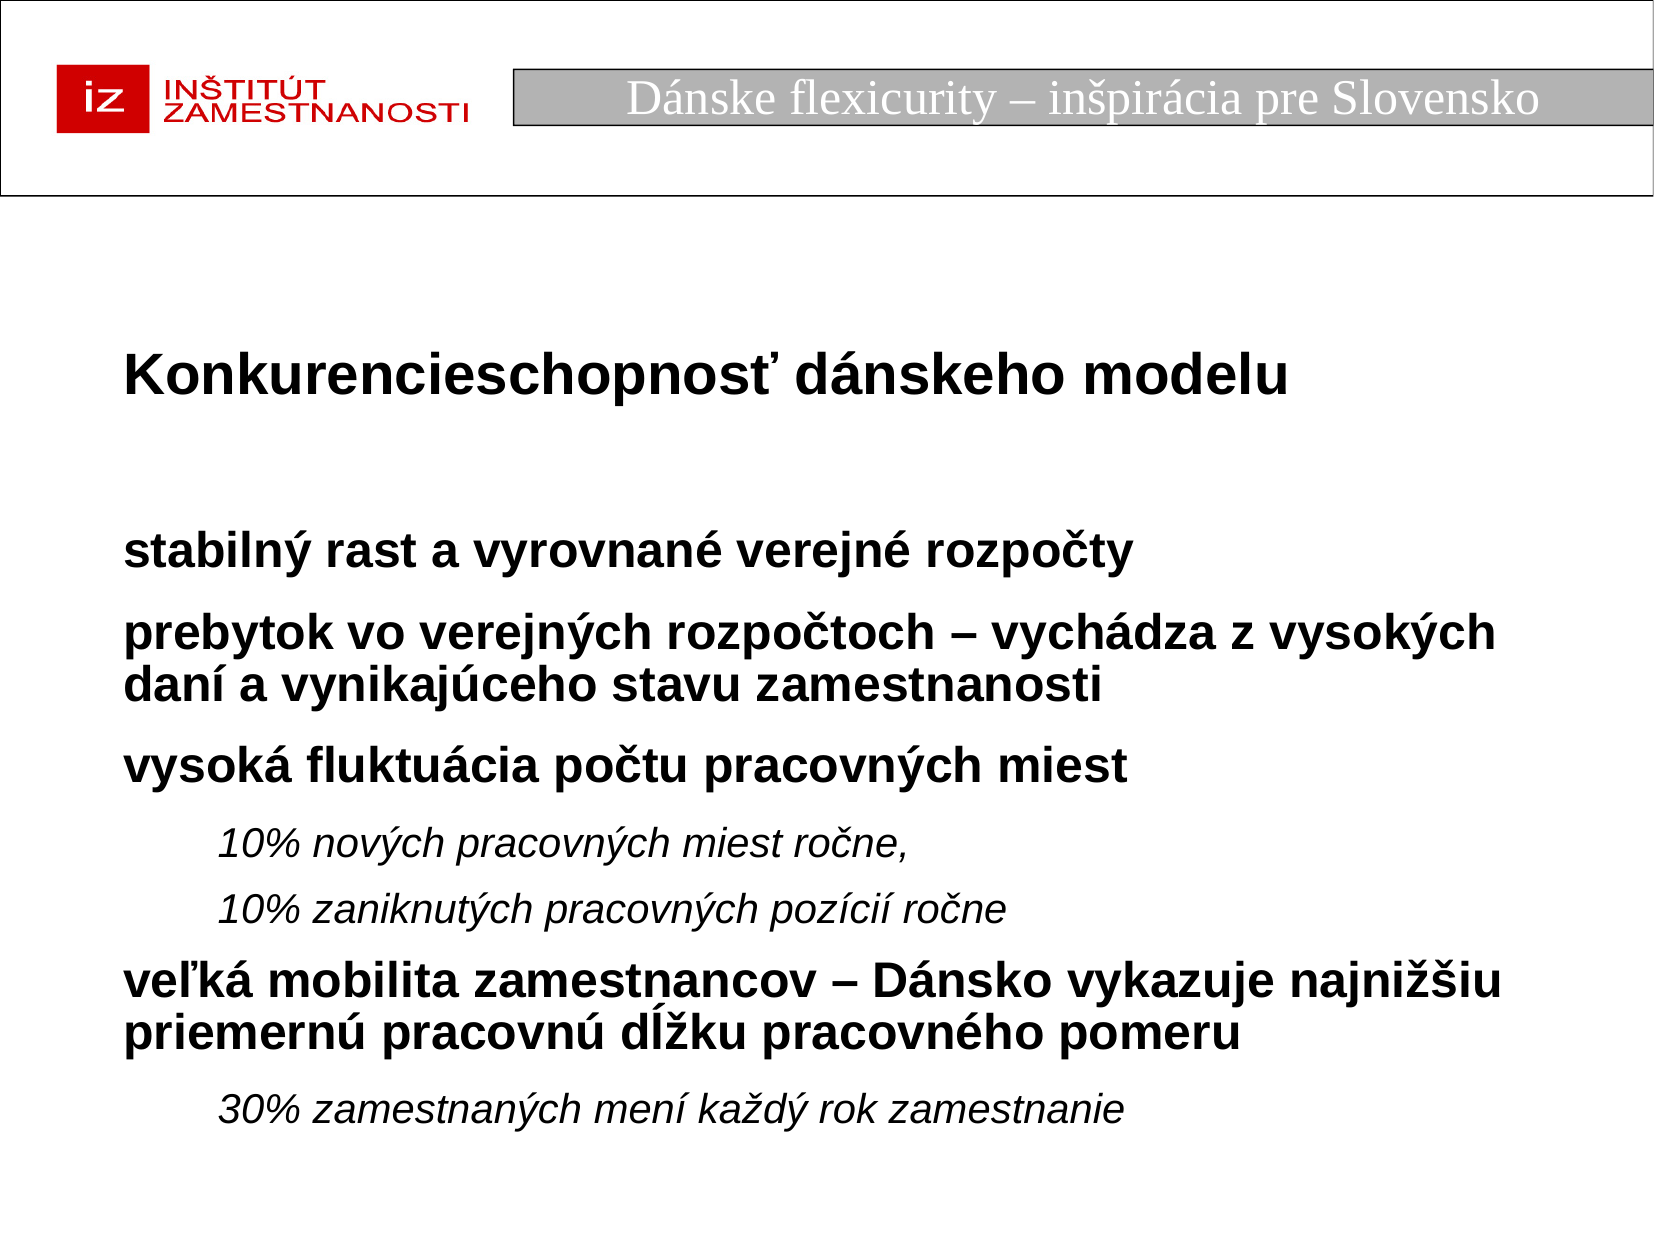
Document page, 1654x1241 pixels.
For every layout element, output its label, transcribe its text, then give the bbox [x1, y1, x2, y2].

list Konkurencieschopnosť dánskeho modelu stabilný rast a vyrovnané verejné rozpočty prebytok vo verejných rozpočtoch – vychádza z vysokých daní a vynikajúceho stavu zamestnanosti vysoká fluktuácia počtu pracovných miest 10% nových pracovných miest ročne, 10% zaniknutých pracovných pozícií ročne veľká mobilita zamestnancov – Dánsko vykazuje najnižšiu priemernú pracovnú dĺžku pracovného pomeru 30% zamestnaných mení každý rok zamestnanie [123, 346, 1536, 1214]
text_box Dánske flexicurity – inšpirácia pre Slovensko [513, 69, 1654, 126]
picture [5, 5, 518, 190]
text_box [0, 0, 1654, 196]
